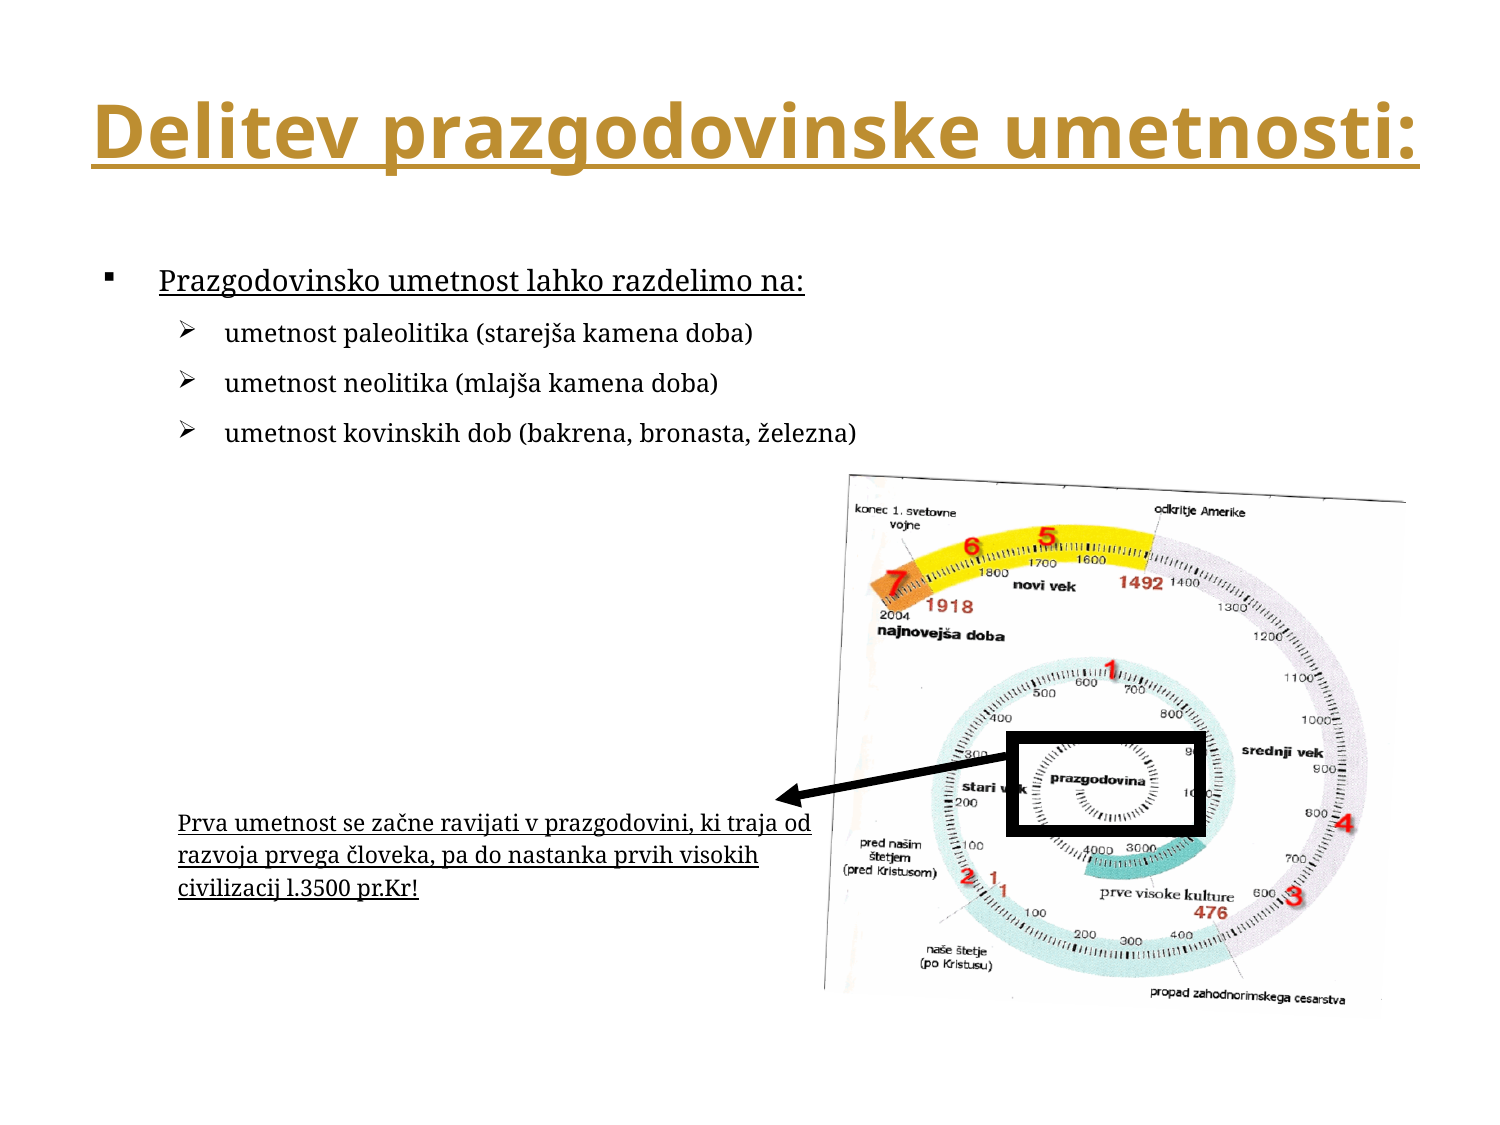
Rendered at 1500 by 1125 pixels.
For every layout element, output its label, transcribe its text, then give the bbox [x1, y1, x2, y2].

list Prazgodovinsko umetnost lahko razdelimo na: umetnost paleolitika (starejša kamena doba) umetnost neolitika (mlajša kamena doba) umetnost kovinskih dob (bakrena, bronasta, železna) Prva umetnost se začne ravijati v prazgodovini, ki traja od razvoja prvega človeka, pa do nastanka prvih visokih civilizacij l.3500 pr.Kr! [87, 237, 1438, 980]
title Delitev prazgodovinske umetnosti: [37, 75, 1475, 263]
picture [824, 474, 1406, 1019]
picture [1019, 744, 1194, 825]
